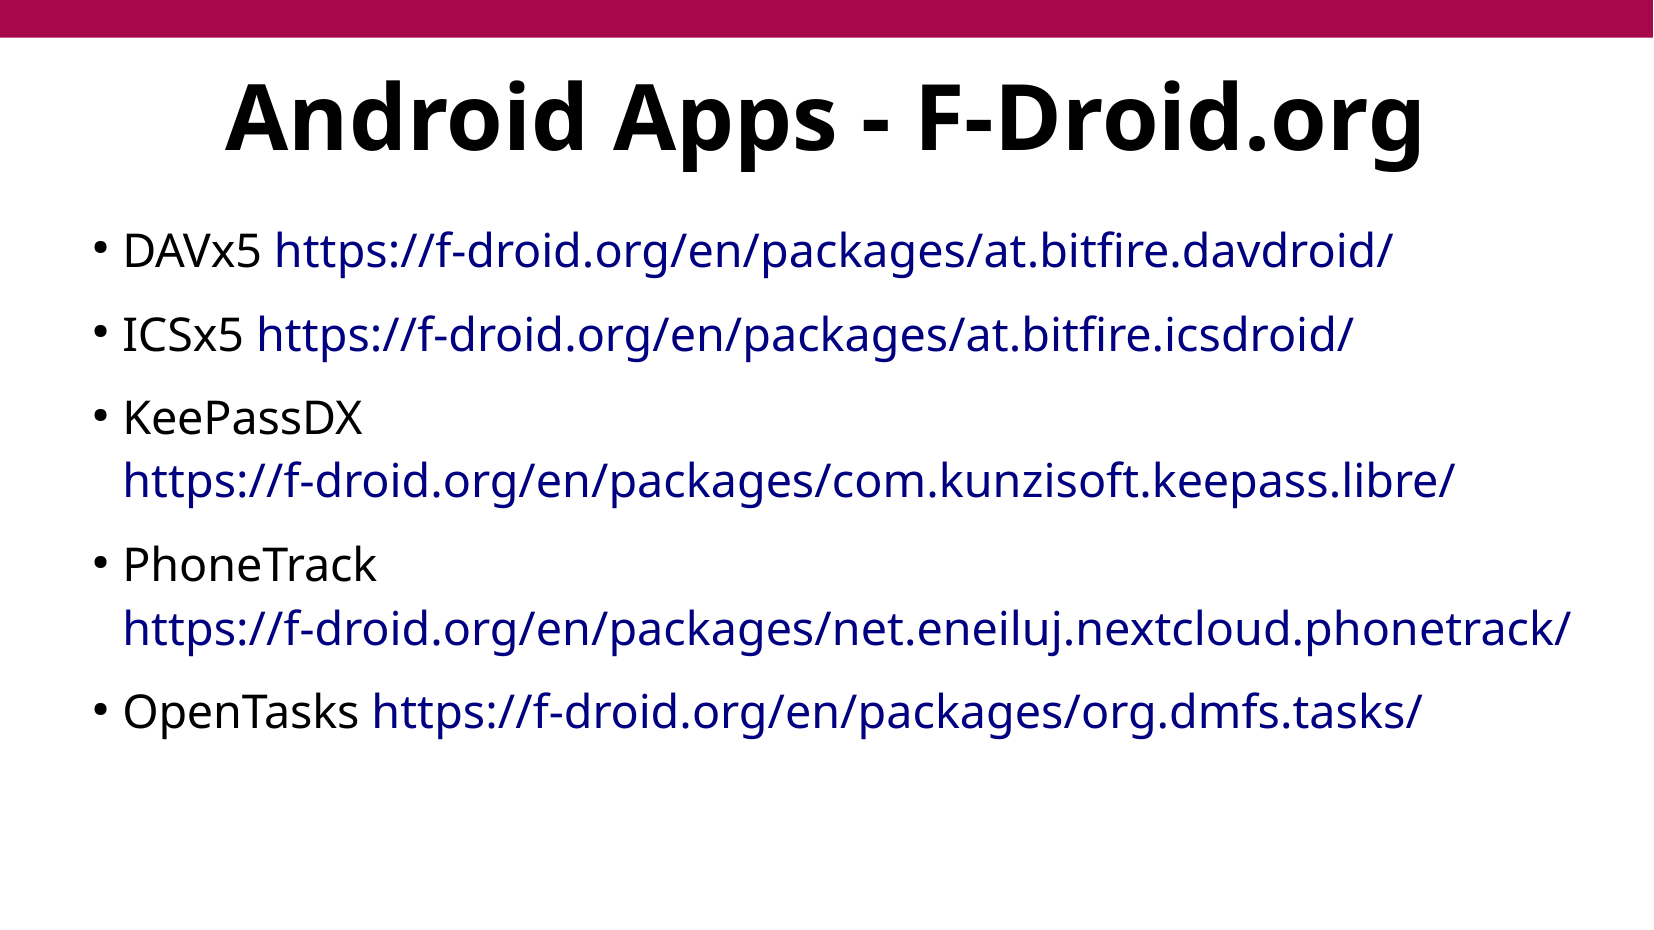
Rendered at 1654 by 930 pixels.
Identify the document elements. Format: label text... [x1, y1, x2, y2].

list DAVx5 https://f-droid.org/en/packages/at.bitfire.davdroid/ ICSx5 https://f-droid.org/en/packages/at.bitfire.icsdroid/ KeePassDX https://f-droid.org/en/packages/com.kunzisoft.keepass.libre/ PhoneTrack https://f-droid.org/en/packages/net.eneiluj.nextcloud.phonetrack/ OpenTasks https://f-droid.org/en/packages/org.dmfs.tasks/ [82, 217, 1571, 757]
title Android Apps - F-Droid.org [82, 36, 1571, 193]
